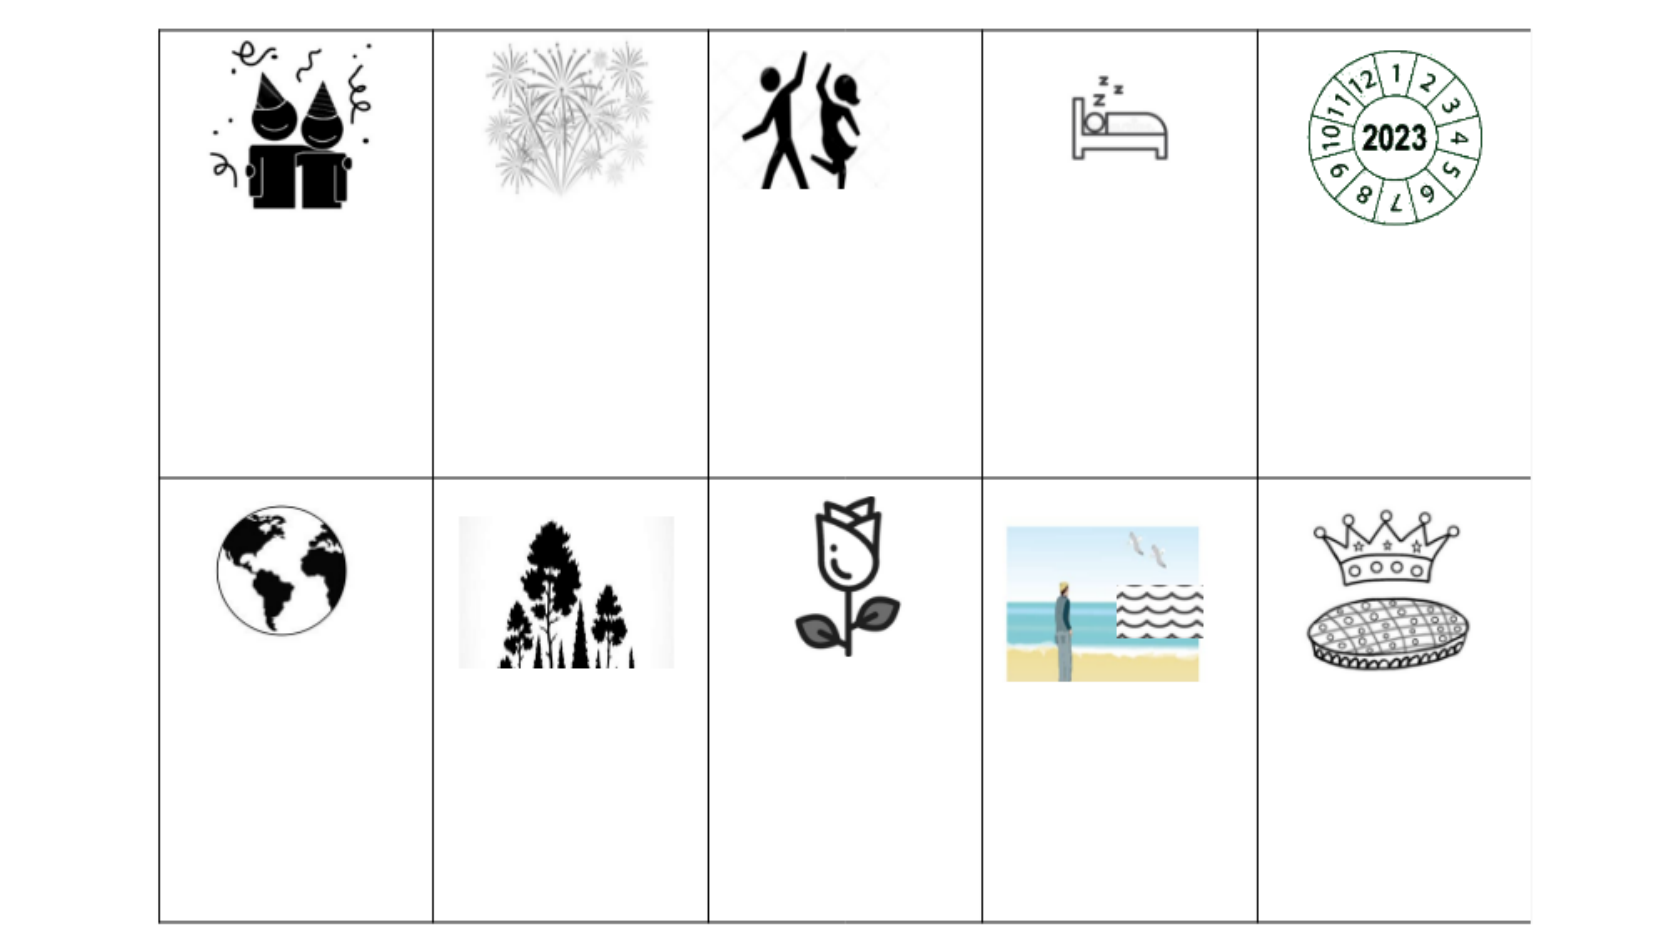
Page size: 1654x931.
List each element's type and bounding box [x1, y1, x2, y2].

picture [147, 19, 1536, 931]
